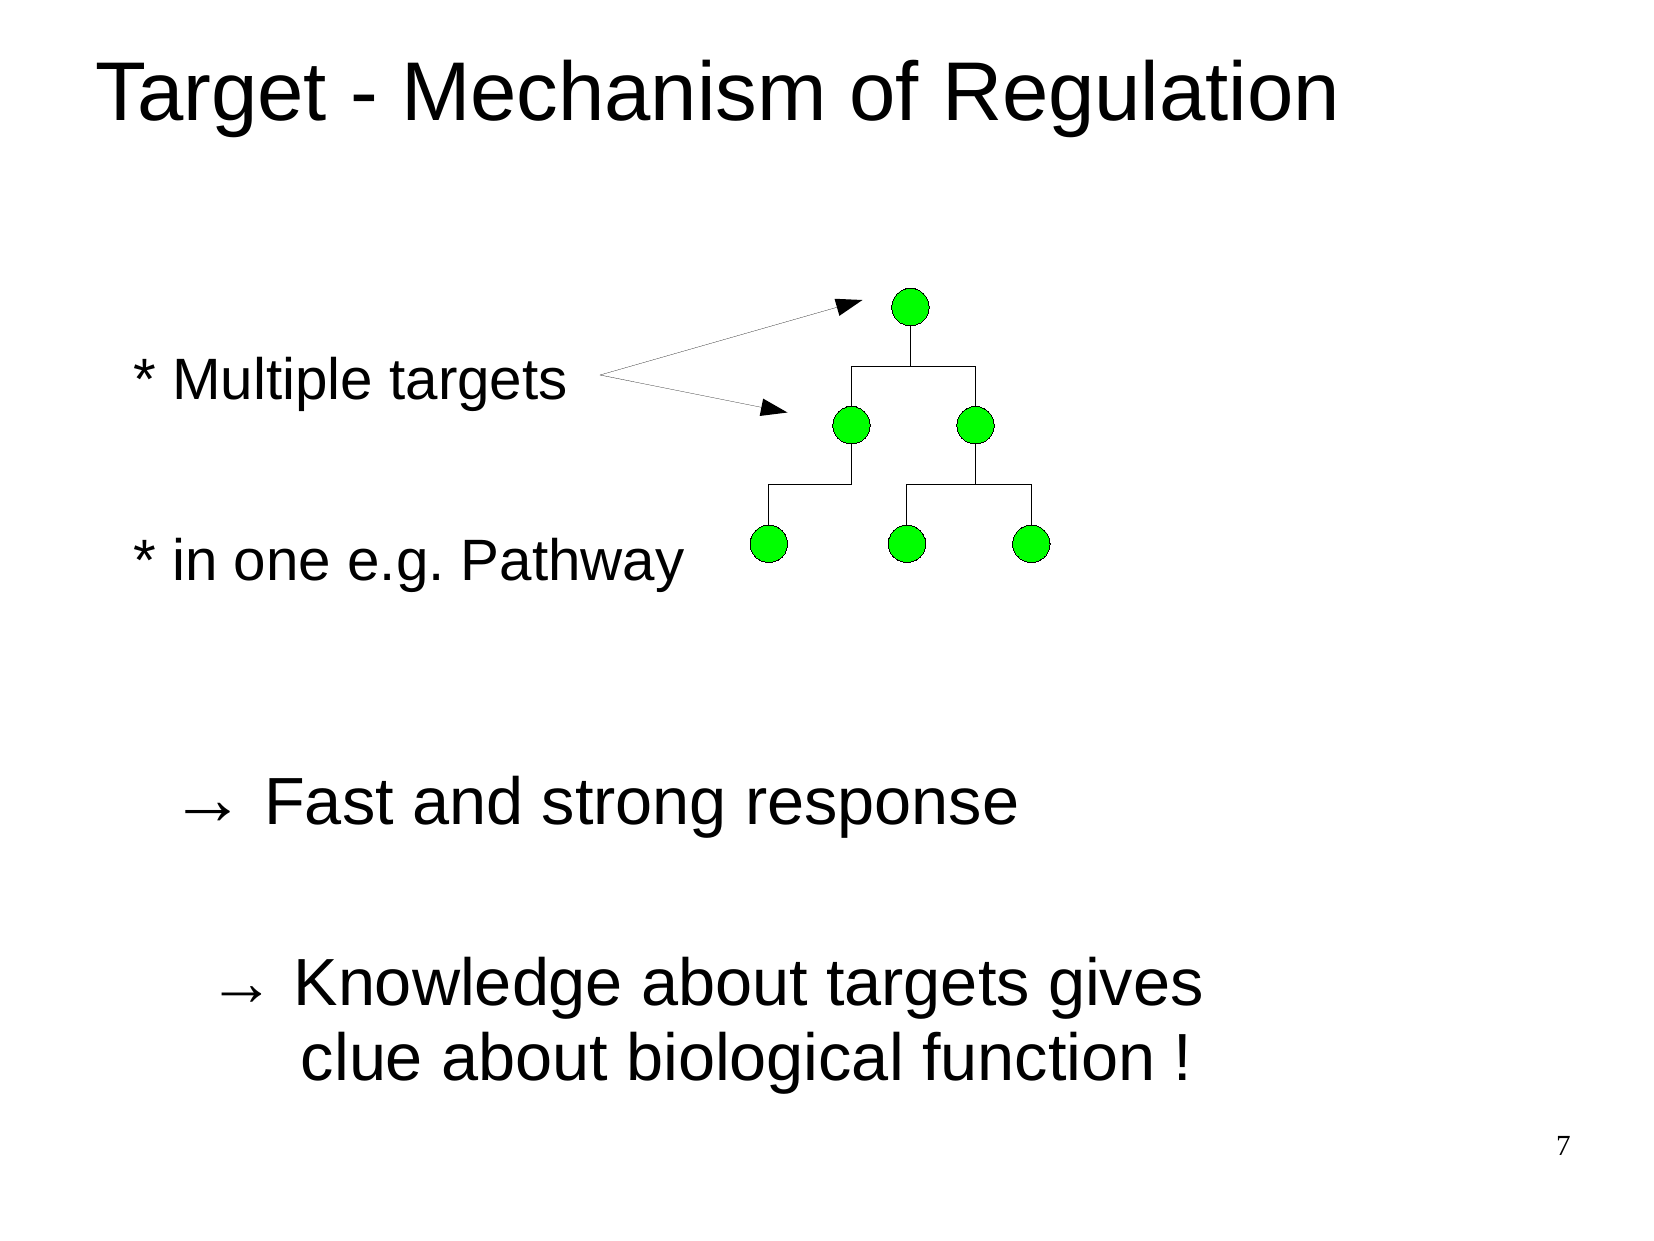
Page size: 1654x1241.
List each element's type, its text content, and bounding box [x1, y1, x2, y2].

text_box → Knowledge about targets gives clue about biological function ! [187, 937, 1224, 1102]
text_box → Fast and strong response [150, 749, 1038, 849]
text_box * Multiple targets [112, 339, 584, 420]
text_box [750, 524, 788, 563]
text_box [832, 406, 871, 444]
text_box [891, 288, 930, 326]
text_box Target - Mechanism of Regulation [75, 37, 1356, 146]
text_box [888, 524, 926, 563]
text_box [1012, 524, 1051, 563]
text_box [956, 406, 995, 444]
text_box * in one e.g. Pathway [112, 520, 701, 601]
